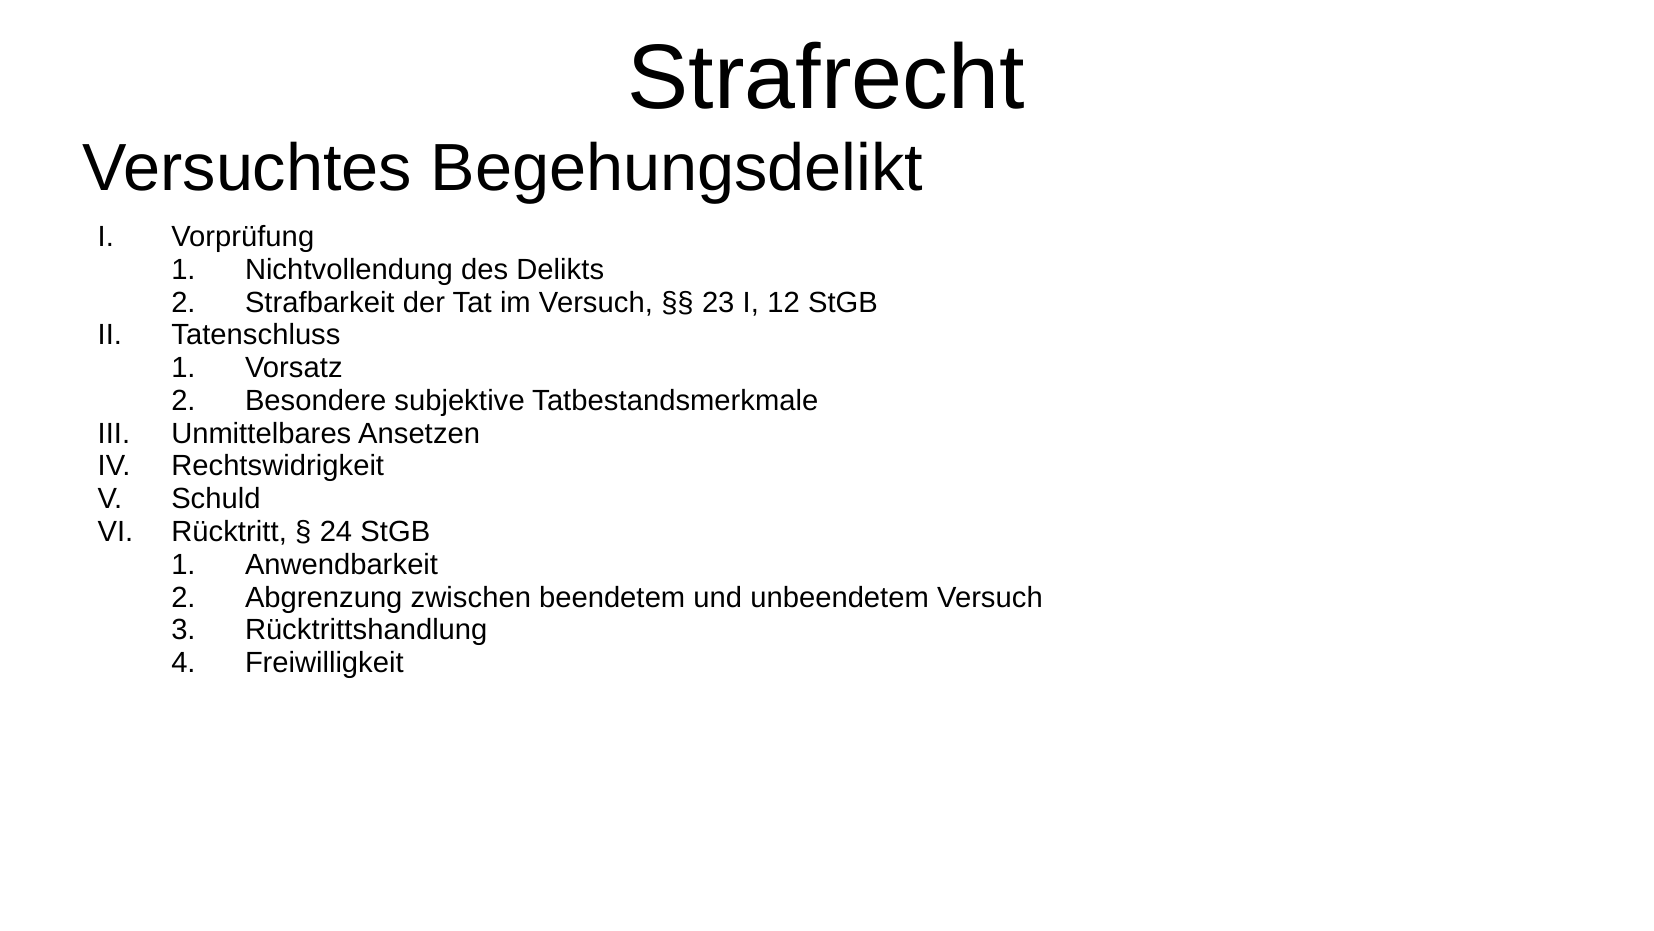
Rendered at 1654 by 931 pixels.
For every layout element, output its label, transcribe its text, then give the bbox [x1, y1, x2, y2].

list Versuchtes Begehungsdelikt [82, 129, 1571, 212]
text_box I. Vorprüfung 1. Nichtvollendung des Delikts 2. Strafbarkeit der Tat im Versuch, §§ 23 I, 12 StGB II. Tatenschluss 1. Vorsatz 2. Besondere subjektive Tatbestandsmerkmale III. Unmittelbares Ansetzen IV. Rechtswidrigkeit V. Schuld VI. Rücktritt, § 24 StGB 1. Anwendbarkeit 2. Abgrenzung zwischen beendetem und unbeendetem Versuch 3. Rücktrittshandlung 4. Freiwilligkeit [82, 212, 1571, 839]
title Strafrecht [82, 23, 1571, 129]
